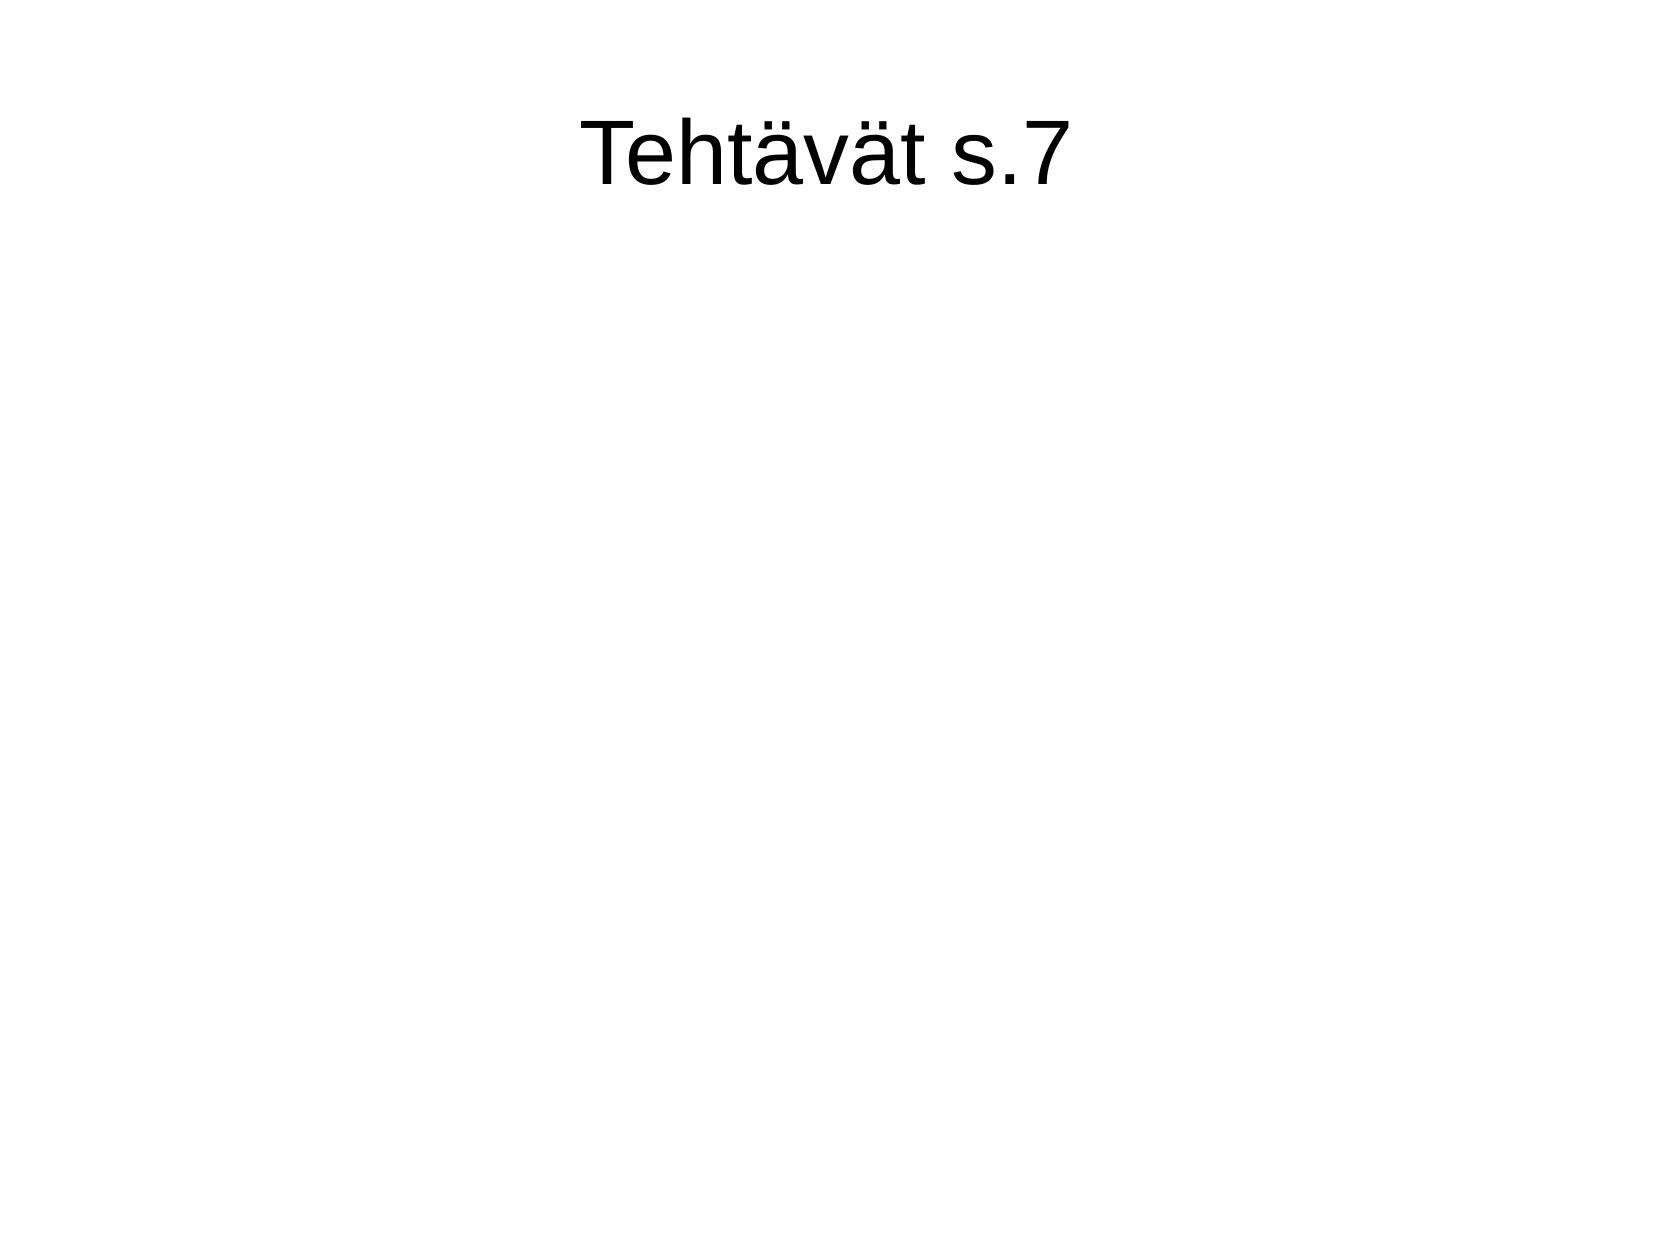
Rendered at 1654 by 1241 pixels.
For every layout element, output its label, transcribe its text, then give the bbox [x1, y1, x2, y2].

title Tehtävät s.7 [82, 49, 1571, 257]
